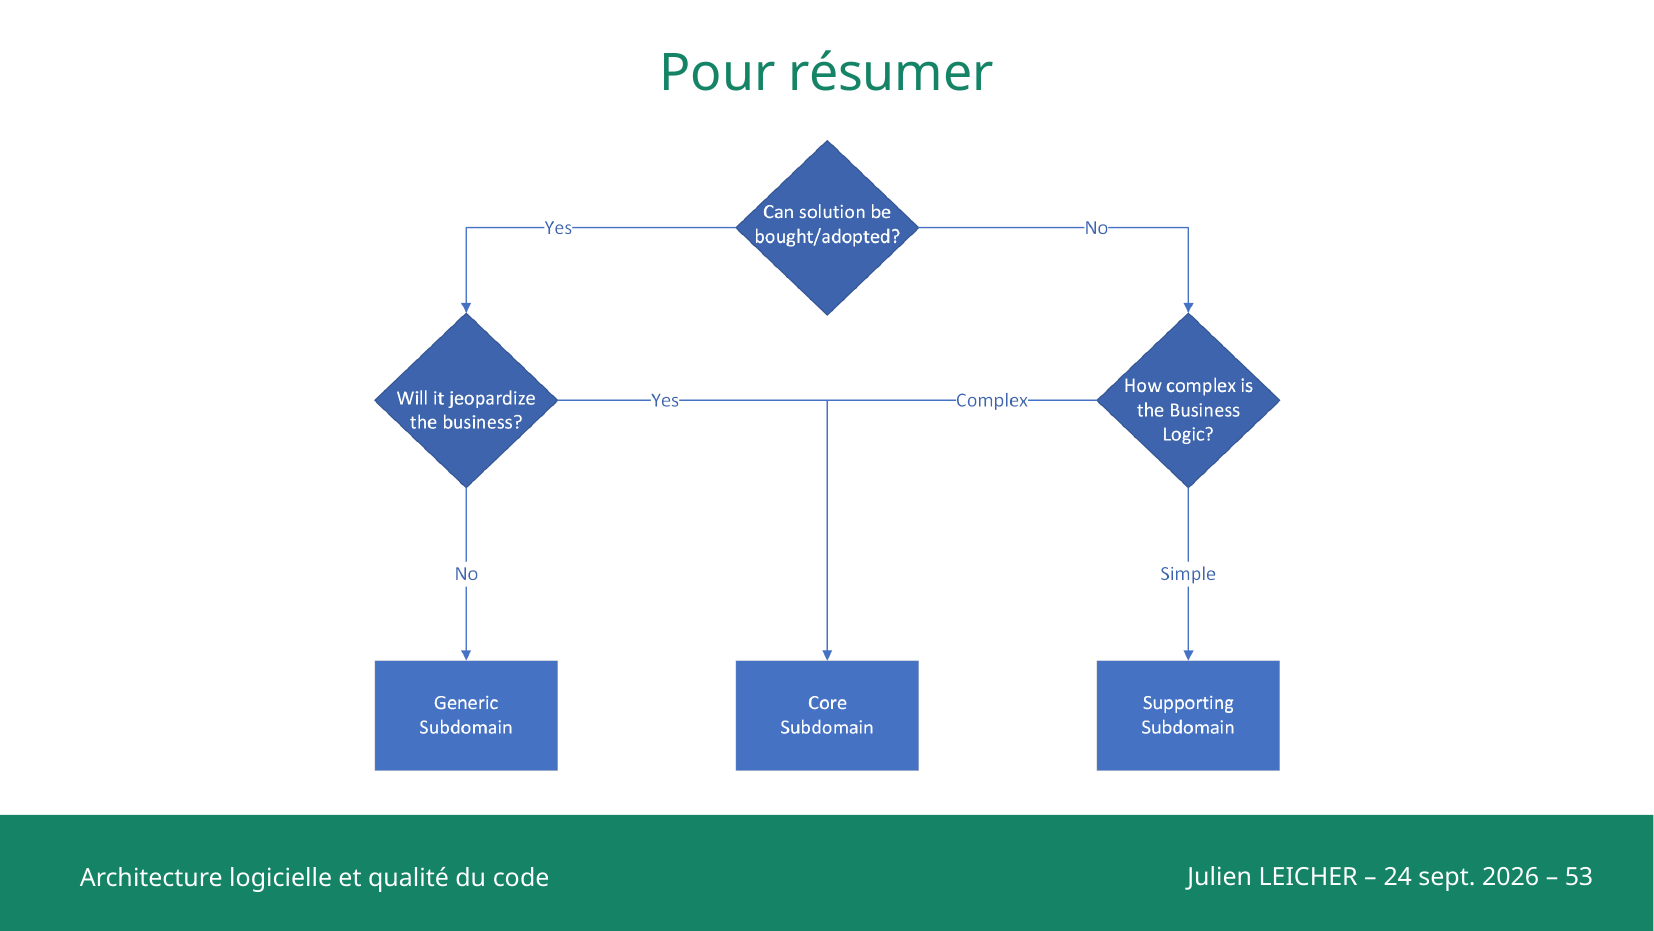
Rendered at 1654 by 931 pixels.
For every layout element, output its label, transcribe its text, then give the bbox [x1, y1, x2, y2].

text_box Pour résumer [0, 27, 1654, 113]
text_box Architecture logicielle et qualité du code [64, 852, 798, 898]
picture [373, 139, 1281, 814]
text_box Julien LEICHER – 4 mars 2022 – <numéro> [0, 814, 1654, 931]
